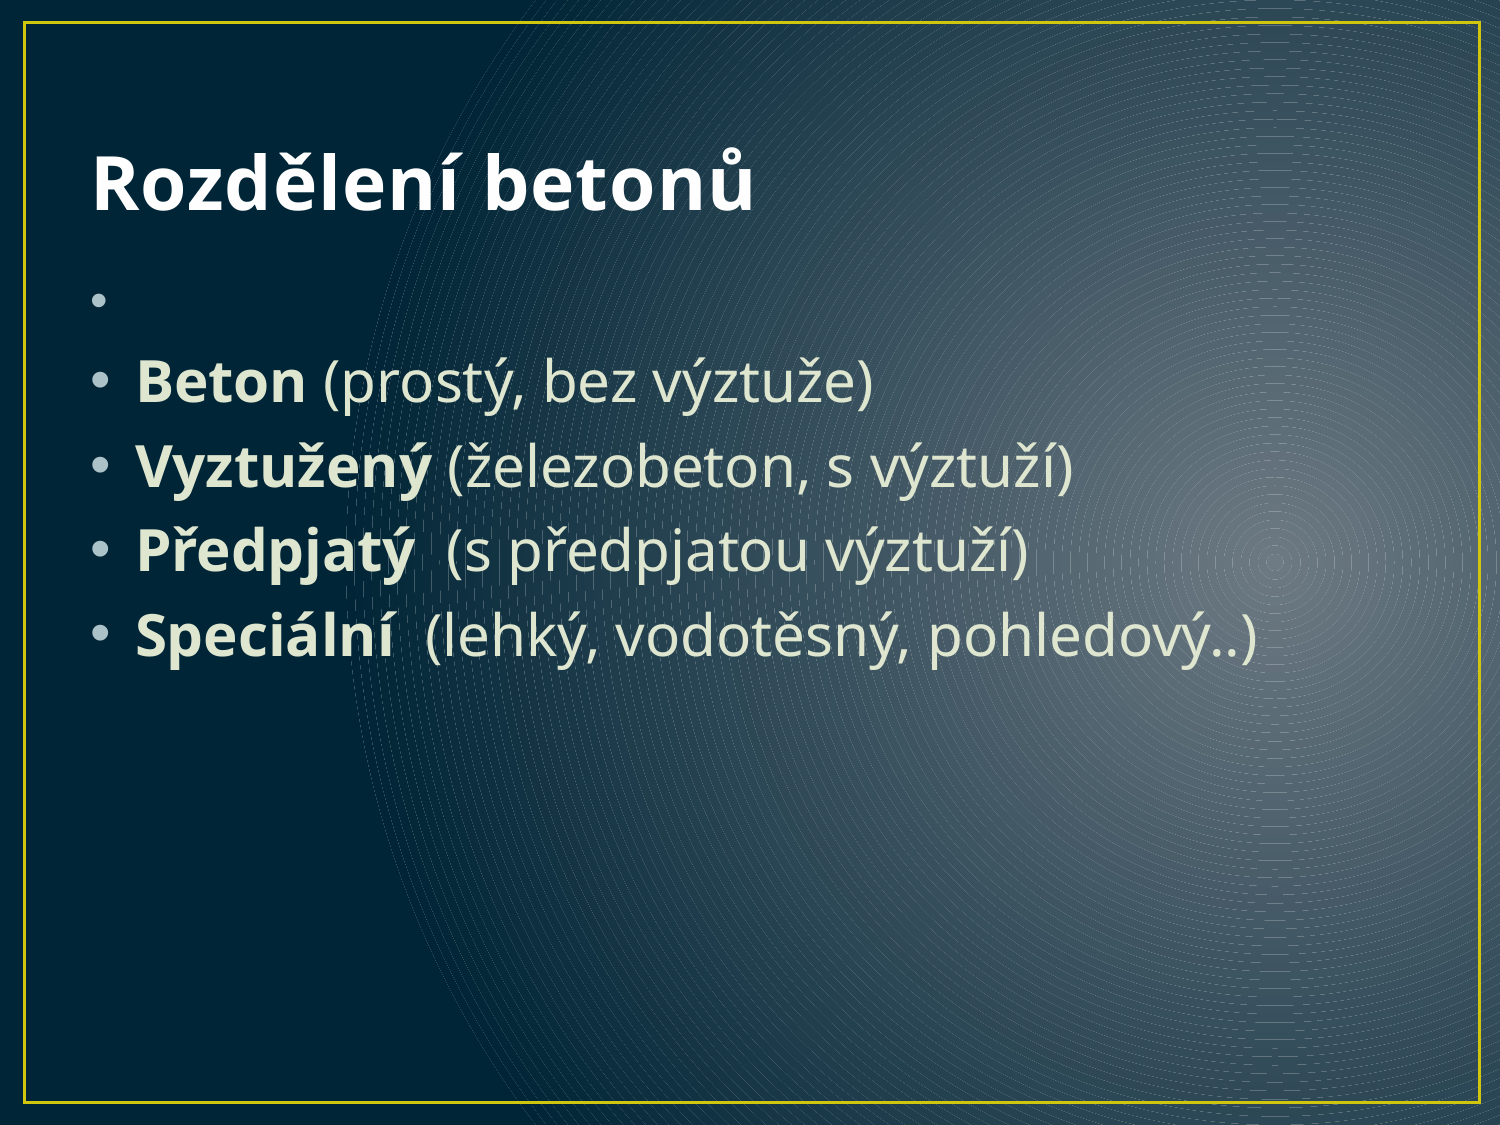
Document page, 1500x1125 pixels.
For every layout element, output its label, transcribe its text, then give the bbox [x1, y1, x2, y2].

list Beton (prostý, bez výztuže) Vyztužený (železobeton, s výztuží) Předpjatý (s předpjatou výztuží) Speciální (lehký, vodotěsný, pohledový..) [75, 262, 1426, 1005]
title Rozdělení betonů [75, 45, 1426, 233]
